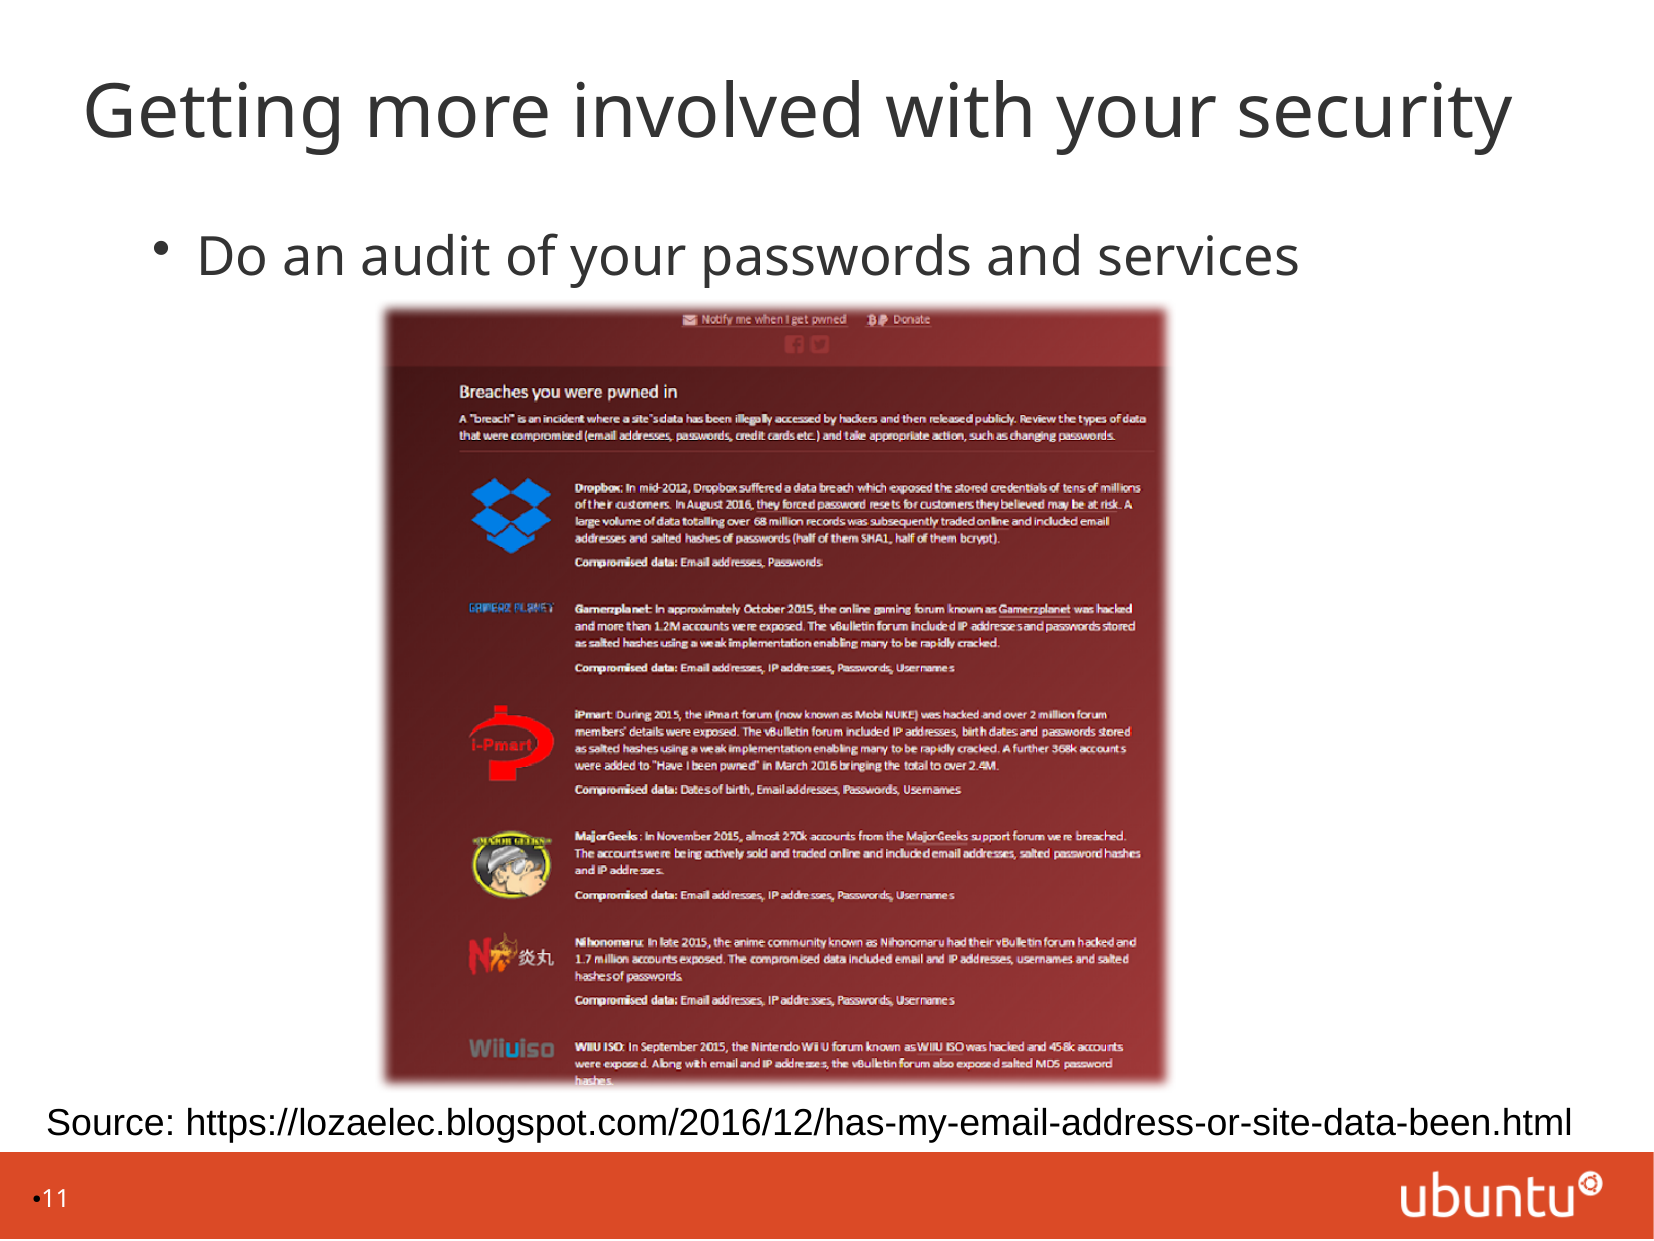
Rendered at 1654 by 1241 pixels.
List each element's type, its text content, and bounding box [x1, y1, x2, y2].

title Getting more involved with your security [82, 49, 1571, 257]
picture [0, 1152, 1654, 1239]
list Do an audit of your passwords and services [87, 180, 1579, 901]
text_box Source: https://lozaelec.blogspot.com/2016/12/has-my-email-address-or-site-data-been.html [31, 1093, 1588, 1151]
picture [375, 300, 1175, 1093]
